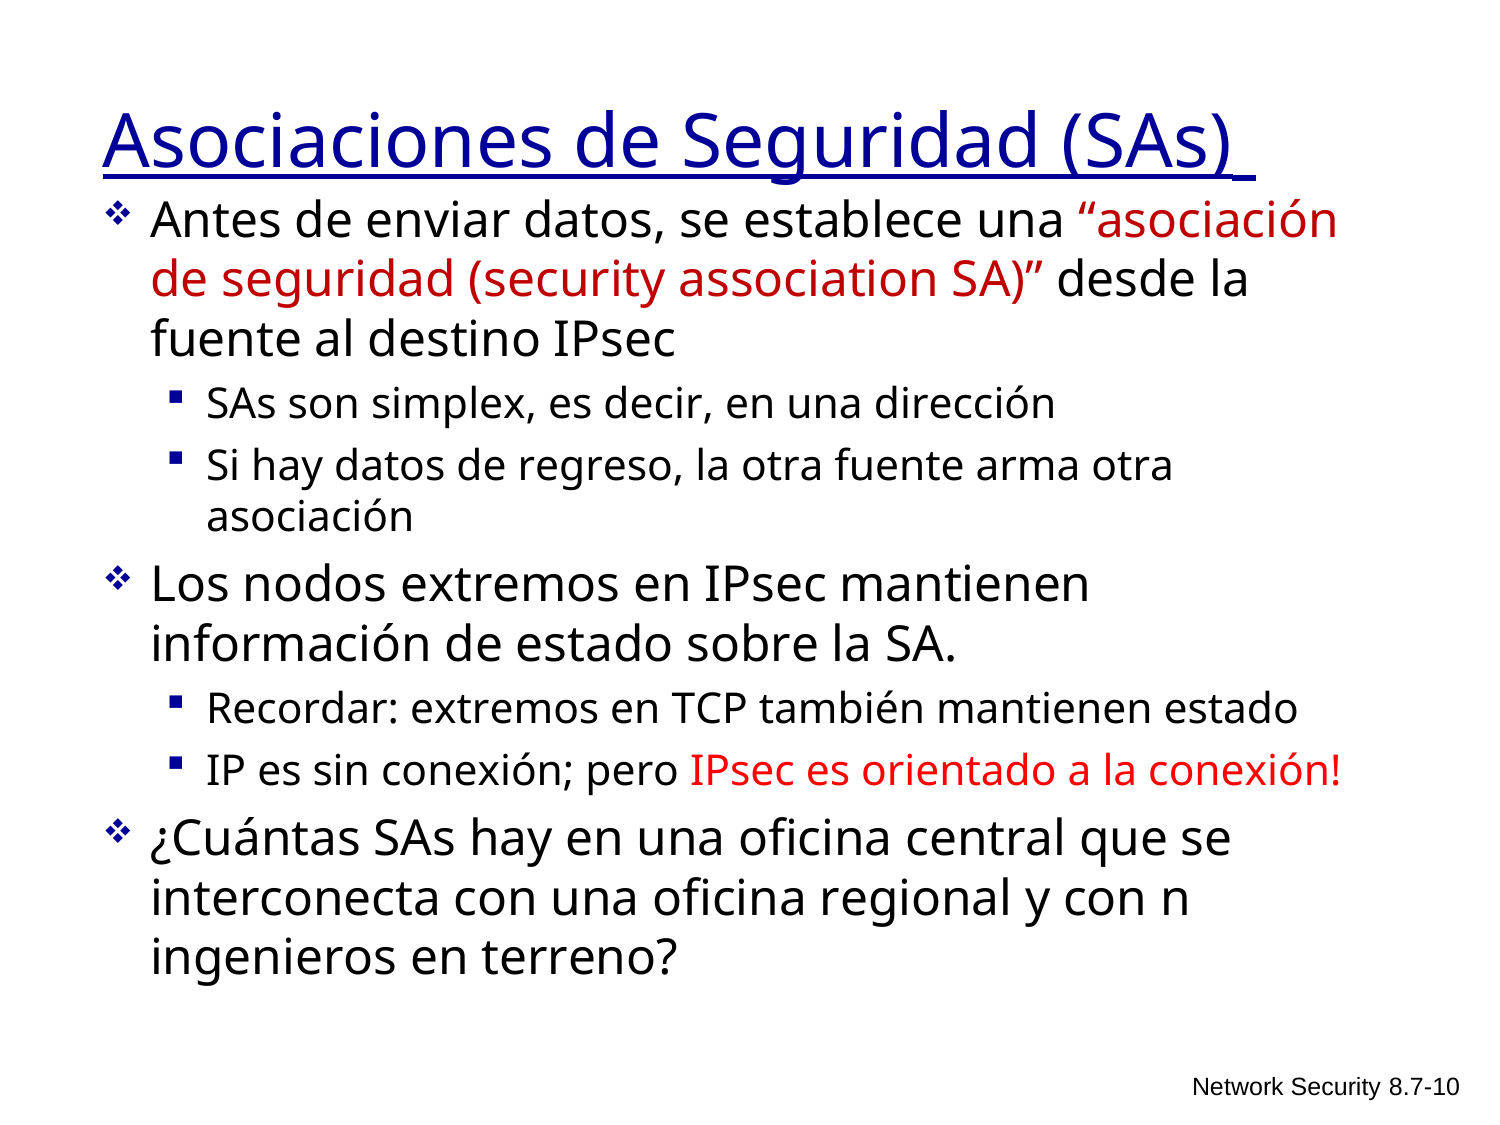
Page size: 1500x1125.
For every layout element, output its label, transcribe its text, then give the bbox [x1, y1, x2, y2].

title Asociaciones de Seguridad (SAs) [87, 37, 1480, 225]
list Antes de enviar datos, se establece una “asociación de seguridad (security association SA)” desde la fuente al destino IPsec SAs son simplex, es decir, en una dirección Si hay datos de regreso, la otra fuente arma otra asociación Los nodos extremos en IPsec mantienen información de estado sobre la SA. Recordar: extremos en TCP también mantienen estado IP es sin conexión; pero IPsec es orientado a la conexión! ¿Cuántas SAs hay en una oficina central que se interconecta con una oficina regional y con n ingenieros en terreno? [87, 180, 1363, 1026]
text_box Network Security [762, 1062, 1397, 1114]
